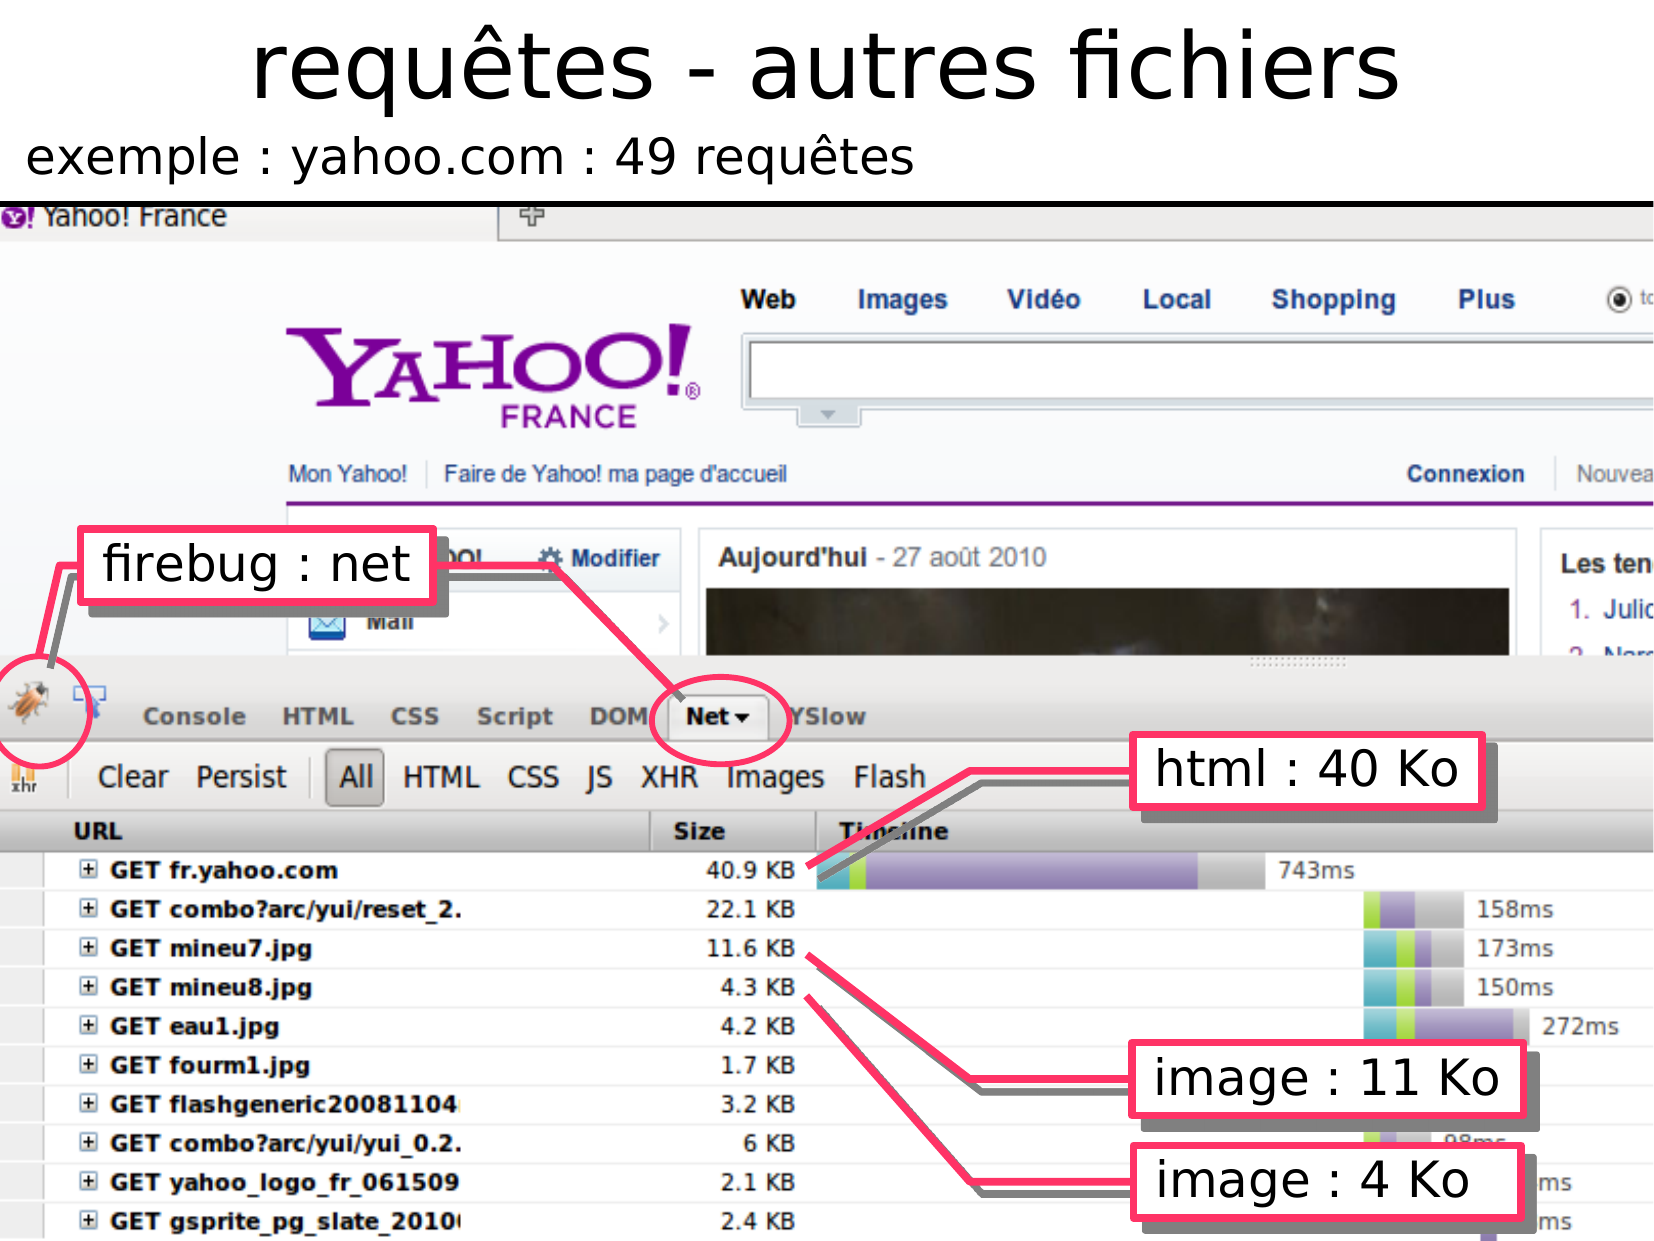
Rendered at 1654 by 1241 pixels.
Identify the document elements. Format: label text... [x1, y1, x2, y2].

text_box image : 4 Ko [1133, 1145, 1521, 1219]
text_box html : 40 Ko [1132, 734, 1483, 808]
text_box exemple : yahoo.com : 49 requêtes [25, 127, 827, 187]
text_box firebug : net [80, 529, 434, 602]
title requêtes - autres fichiers [0, 5, 1654, 128]
picture [0, 660, 87, 763]
text_box image : 11 Ko [1132, 1042, 1524, 1116]
picture [0, 207, 1654, 1241]
